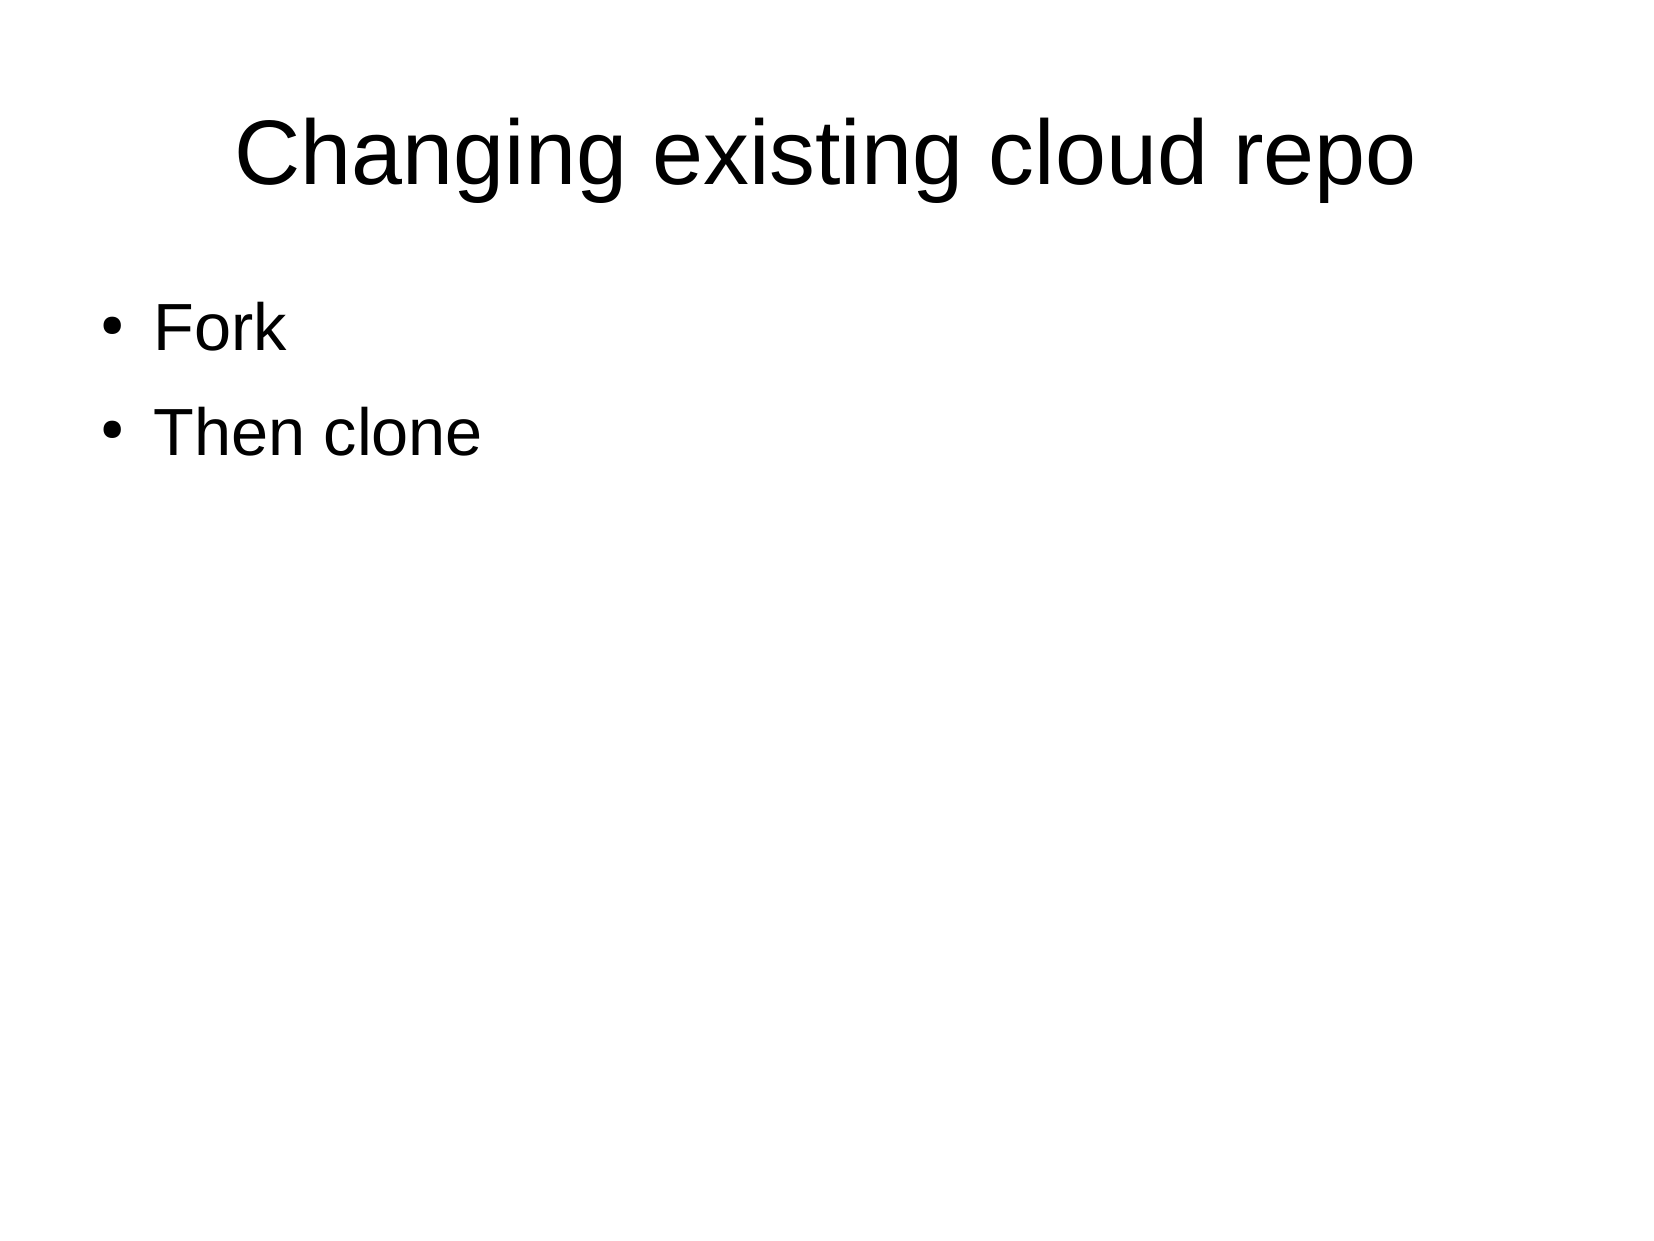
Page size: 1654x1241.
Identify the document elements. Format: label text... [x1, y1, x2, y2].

title Changing existing cloud repo [82, 49, 1571, 257]
list Fork Then clone [82, 290, 1571, 1010]
